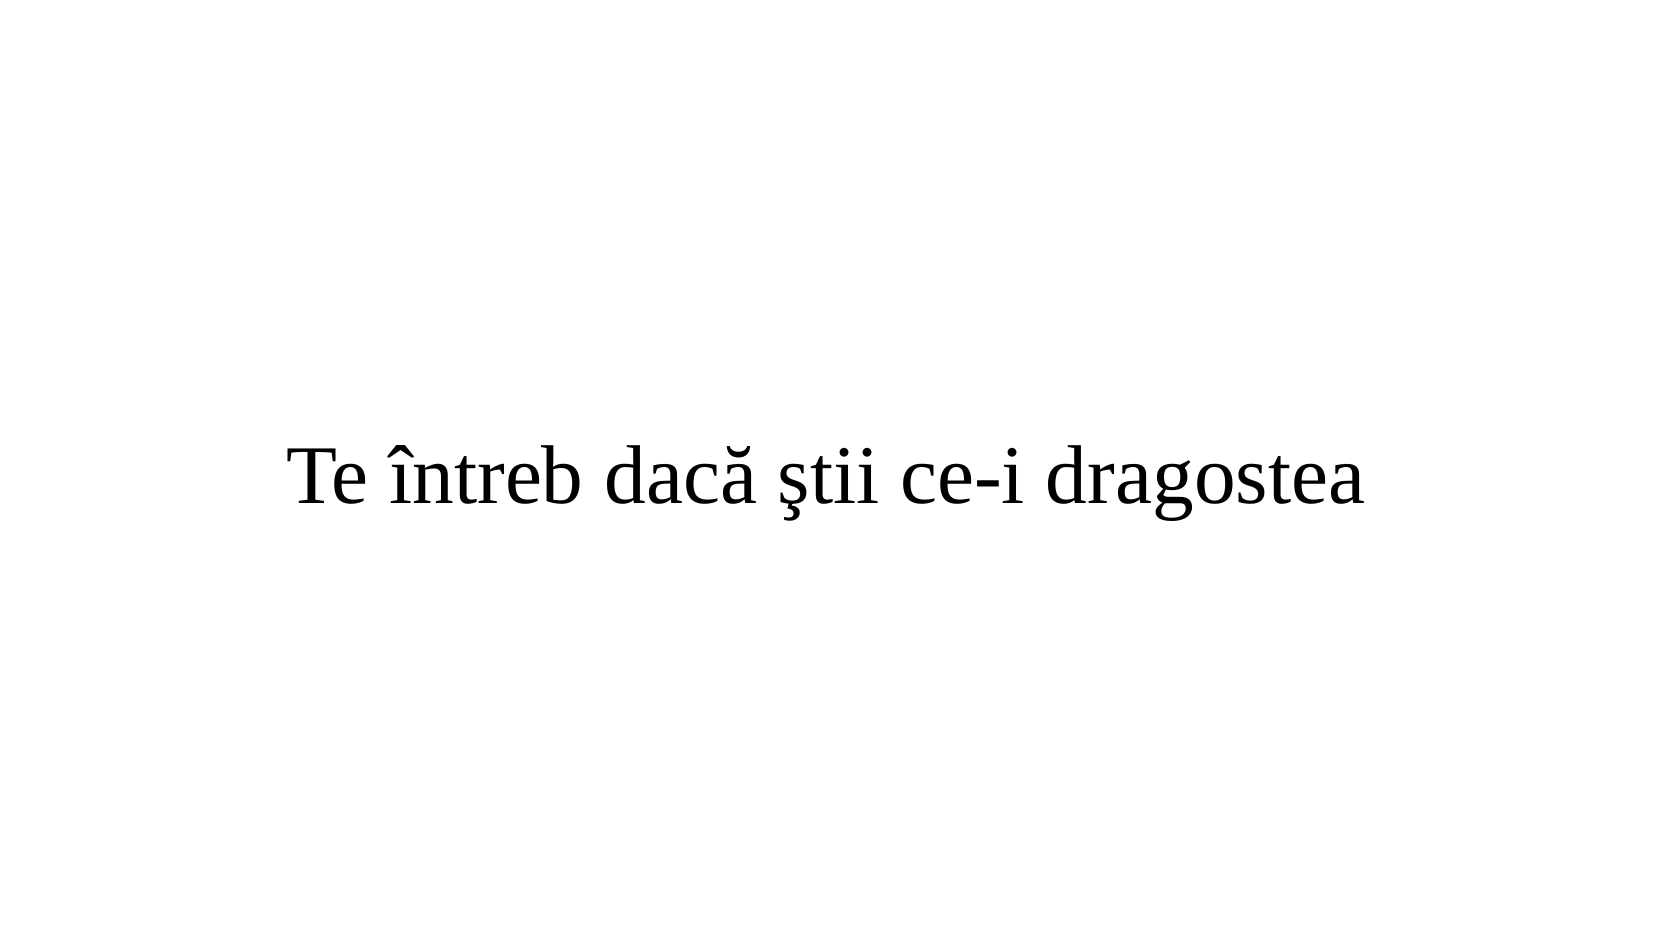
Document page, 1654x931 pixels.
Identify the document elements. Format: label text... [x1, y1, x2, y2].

title Te întreb dacă ştii ce-i dragostea [165, 420, 1489, 521]
